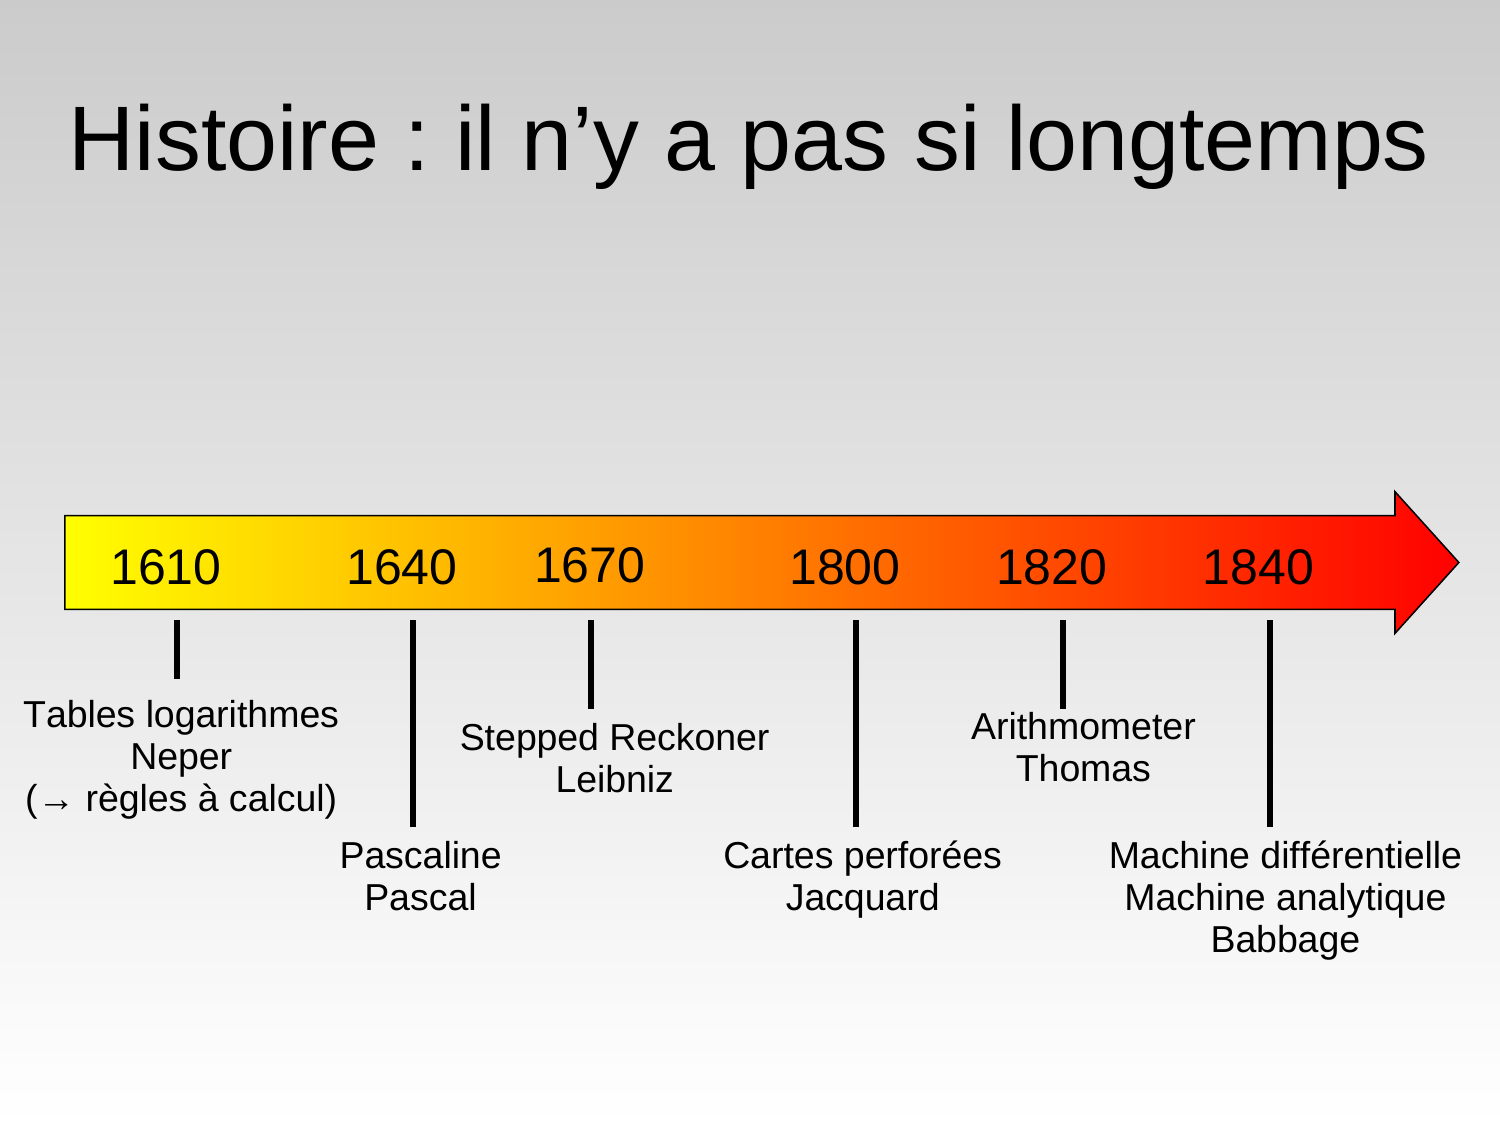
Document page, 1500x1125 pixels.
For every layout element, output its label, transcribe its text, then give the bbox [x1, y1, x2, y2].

text_box 1670 [519, 529, 661, 601]
text_box 1640 [331, 531, 473, 603]
text_box 1800 [774, 531, 916, 603]
title Histoire : il n’y a pas si longtemps [41, 45, 1459, 233]
text_box 1610 [95, 531, 237, 603]
text_box 1820 [981, 531, 1123, 603]
text_box 1840 [1188, 531, 1329, 603]
text_box Stepped Reckoner Leibniz [444, 708, 785, 808]
text_box Tables logarithmes Neper (→ règles à calcul) [8, 685, 355, 827]
text_box [64, 491, 1459, 634]
text_box Pascaline Pascal [324, 826, 517, 926]
text_box Arithmometer Thomas [956, 698, 1211, 798]
text_box Cartes perforées Jacquard [708, 826, 1018, 926]
text_box Machine différentielle Machine analytique Babbage [1093, 826, 1477, 968]
